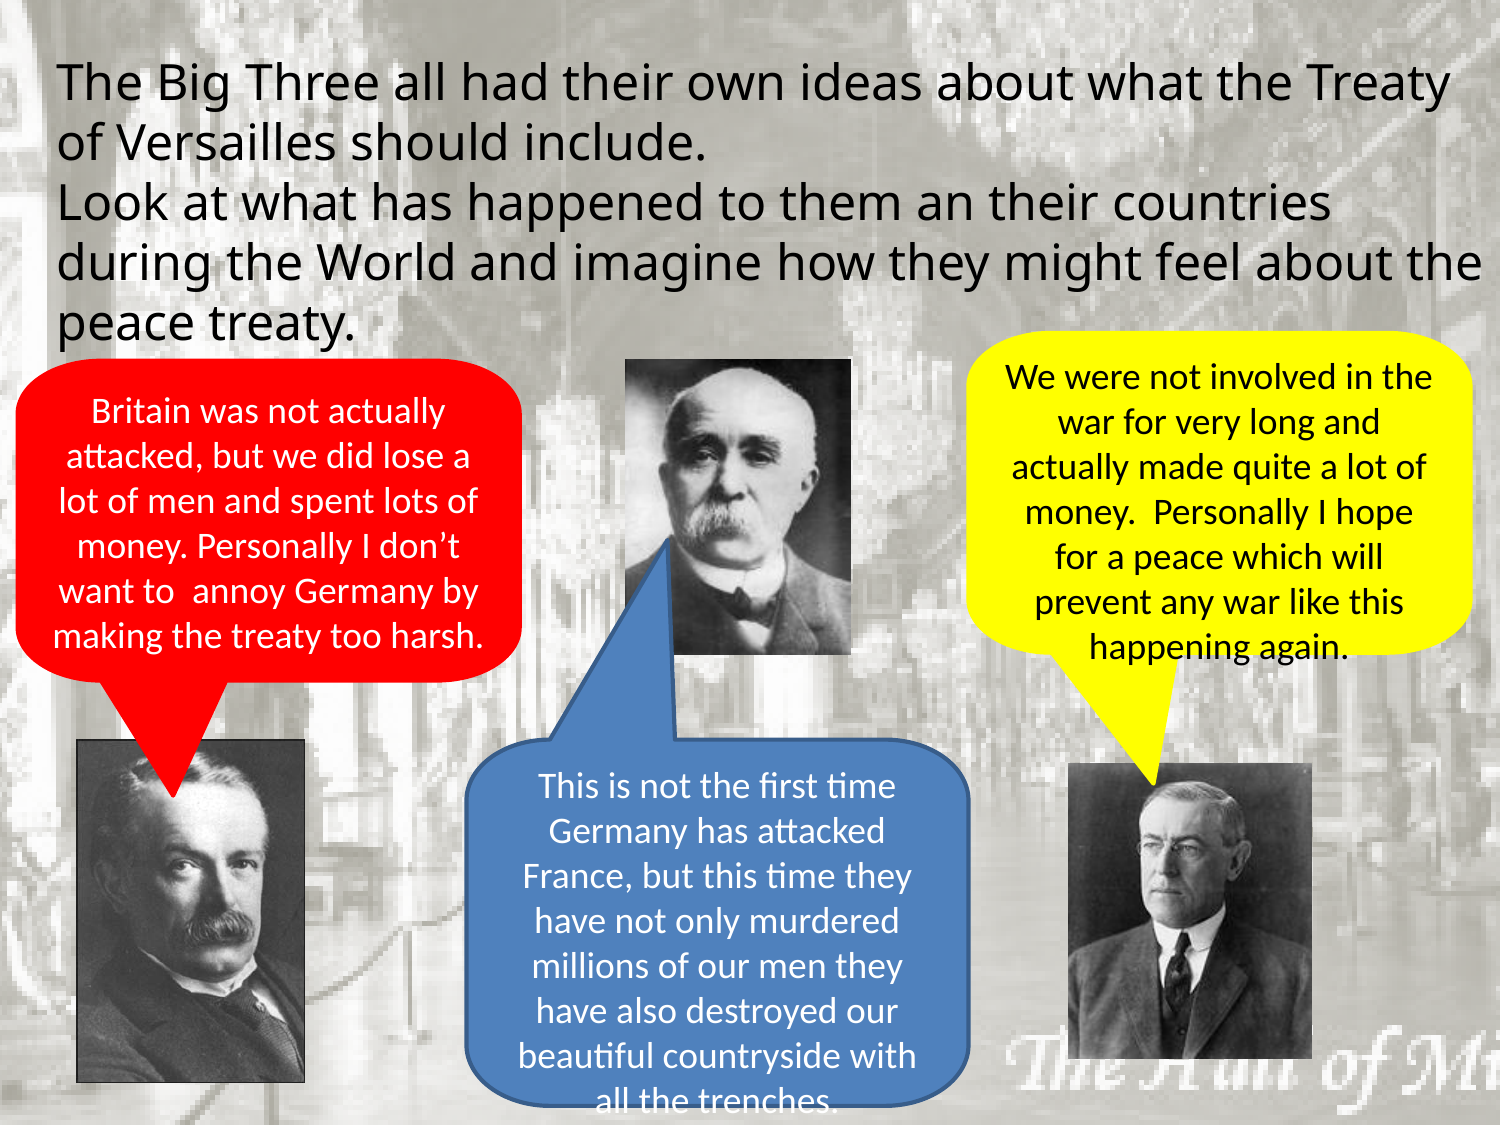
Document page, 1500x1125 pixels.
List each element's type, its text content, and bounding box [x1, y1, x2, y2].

text_box The Big Three all had their own ideas about what the Treaty of Versailles should include. Look at what has happened to them an their countries during the World and imagine how they might feel about the peace treaty. [41, 42, 1500, 361]
text_box We were not involved in the war for very long and actually made quite a lot of money. Personally I hope for a peace which will prevent any war like this happening again. [968, 332, 1471, 784]
picture [1236, 658, 1246, 663]
text_box This is not the first time Germany has attacked France, but this time they have not only murdered millions of our men they have also destroyed our beautiful countryside with all the trenches. [466, 539, 969, 1106]
text_box Britain was not actually attacked, but we did lose a lot of men and spent lots of money. Personally I don’t want to annoy Germany by making the treaty too harsh. [17, 360, 520, 796]
picture [0, 0, 1500, 1125]
picture [1280, 658, 1290, 663]
